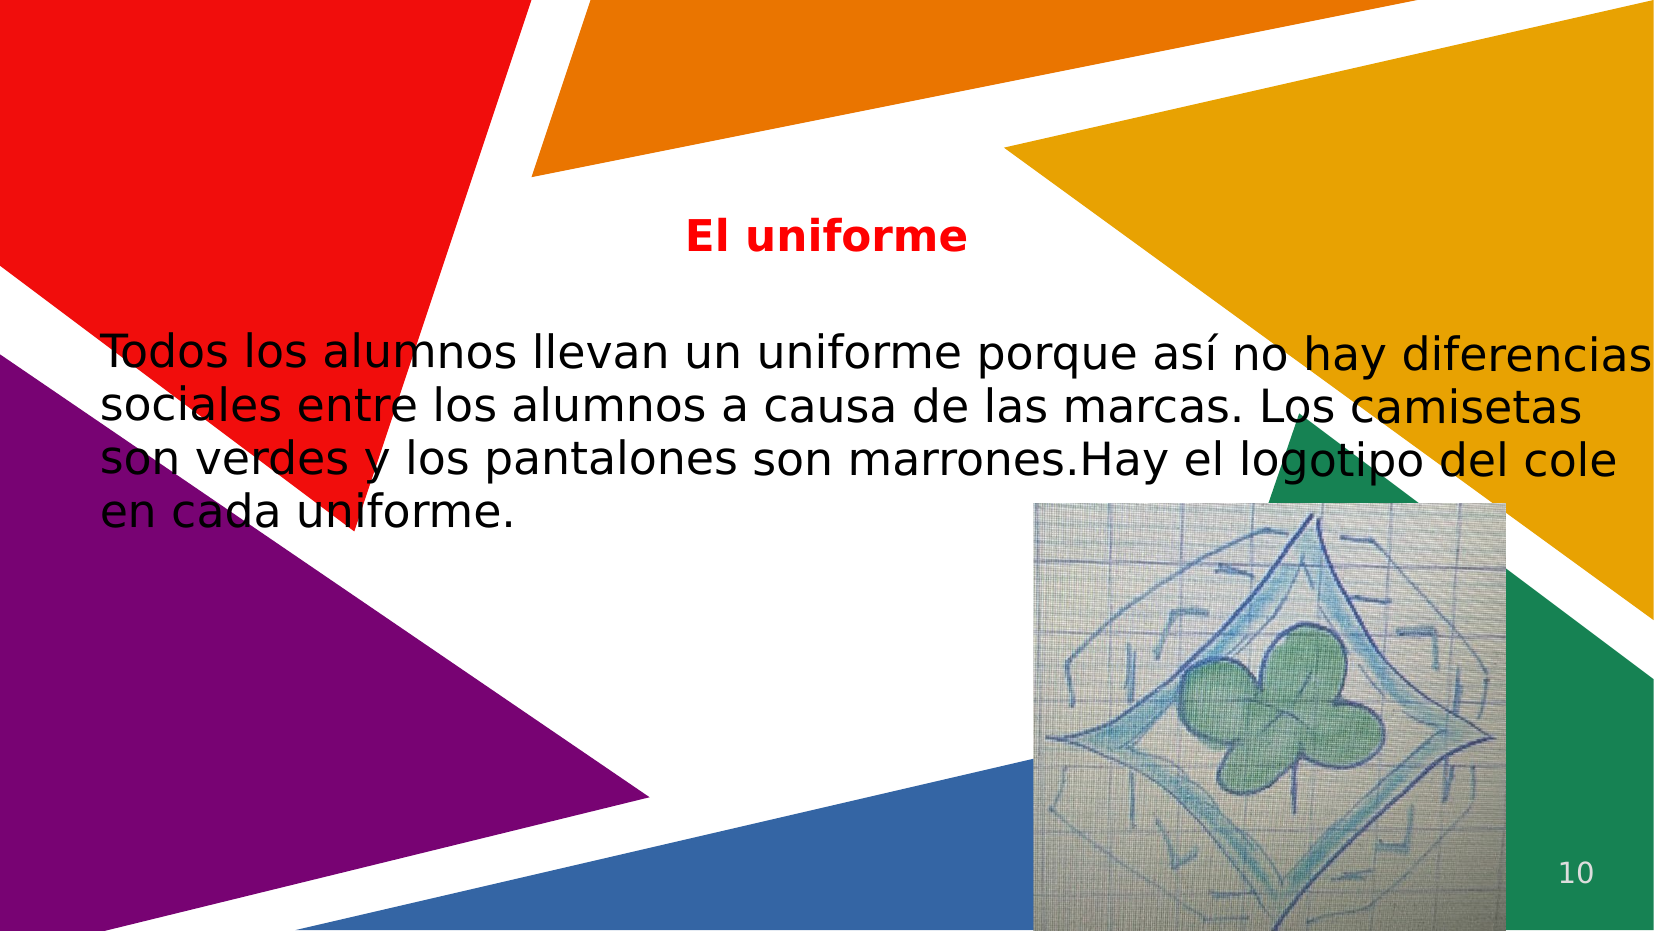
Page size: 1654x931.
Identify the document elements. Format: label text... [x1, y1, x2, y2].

picture [1033, 503, 1506, 931]
list Todos los alumnos llevan un uniforme porque así no hay diferencias sociales entre los alumnos a causa de las marcas. Los camisetas son verdes y los pantalones son marrones.Hay el logotipo del cole en cada uniforme. [28, 324, 1654, 865]
title El uniforme [472, 147, 1182, 325]
